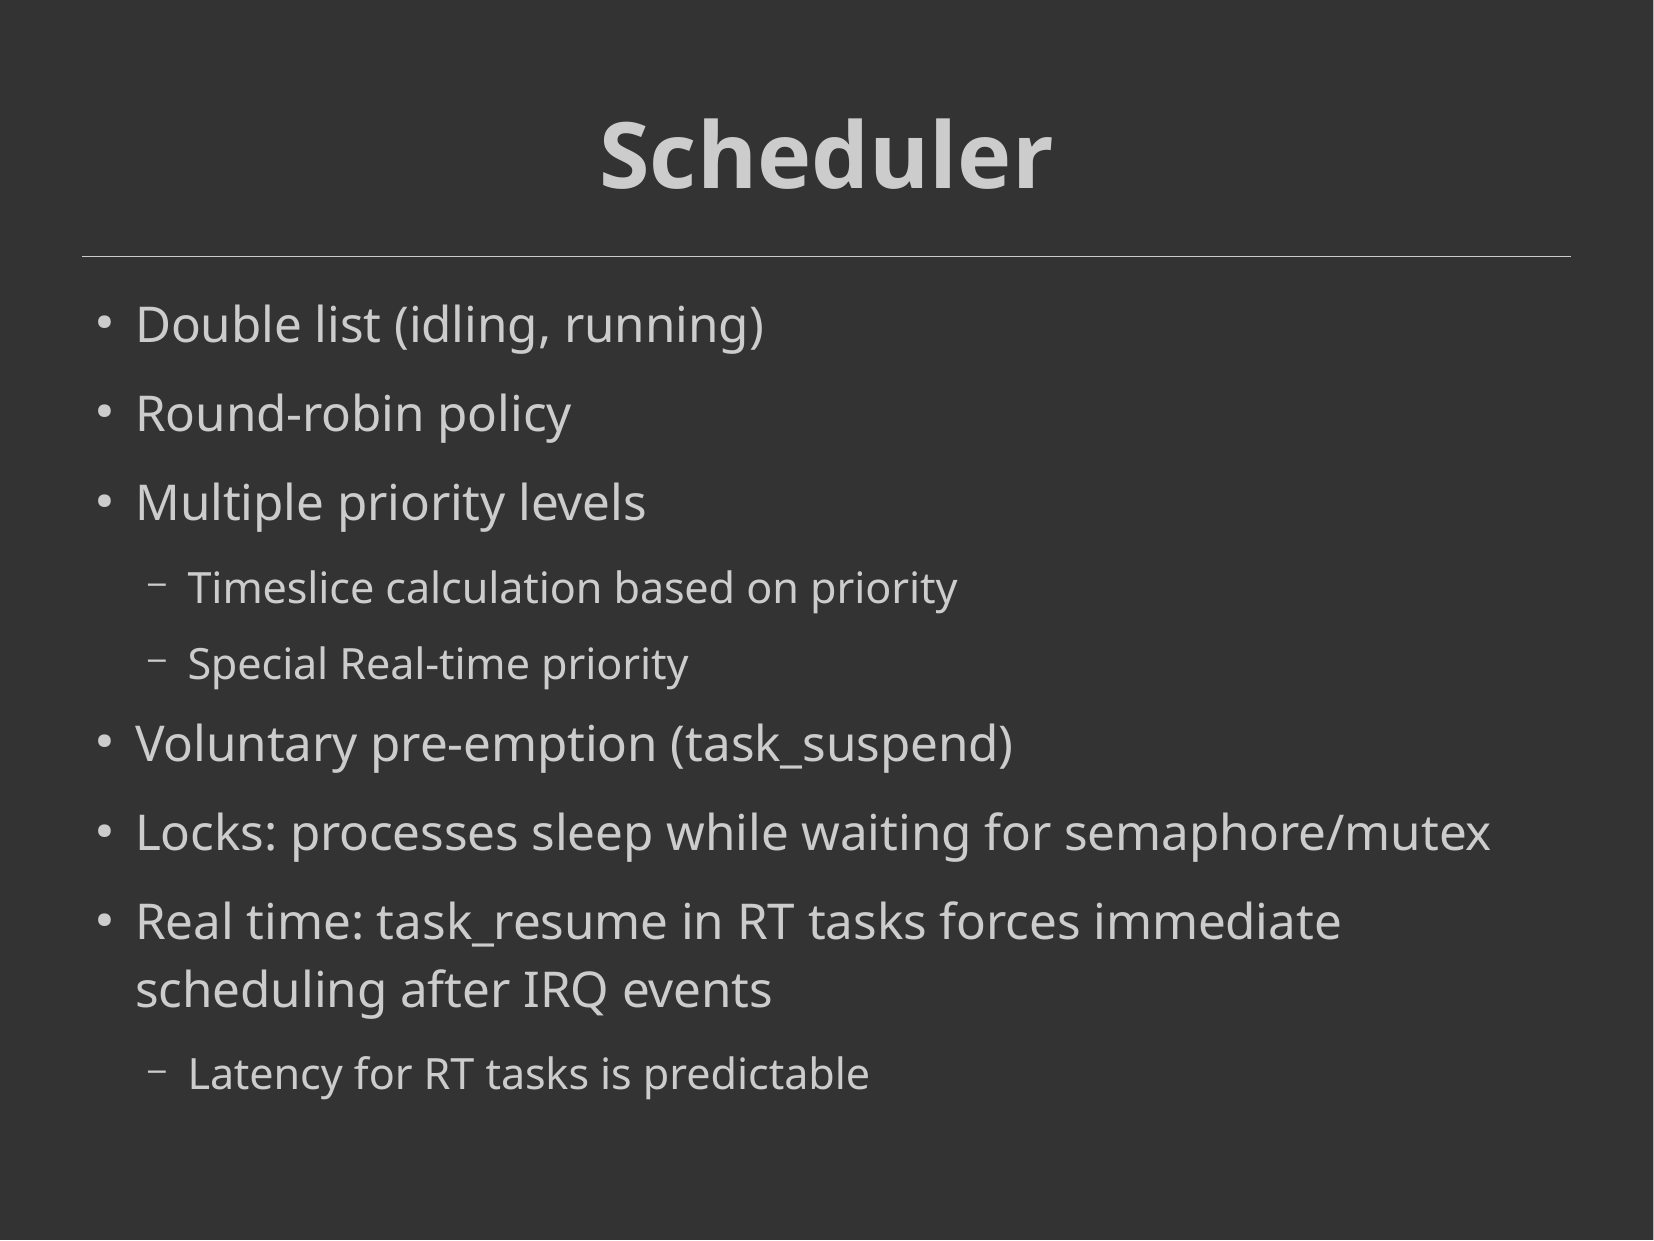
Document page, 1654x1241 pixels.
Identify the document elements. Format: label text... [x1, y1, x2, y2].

title Scheduler [82, 49, 1571, 257]
list Double list (idling, running) Round-robin policy Multiple priority levels Timeslice calculation based on priority Special Real-time priority Voluntary pre-emption (task_suspend) Locks: processes sleep while waiting for semaphore/mutex Real time: task_resume in RT tasks forces immediate scheduling after IRQ events Latency for RT tasks is predictable [82, 290, 1571, 1111]
